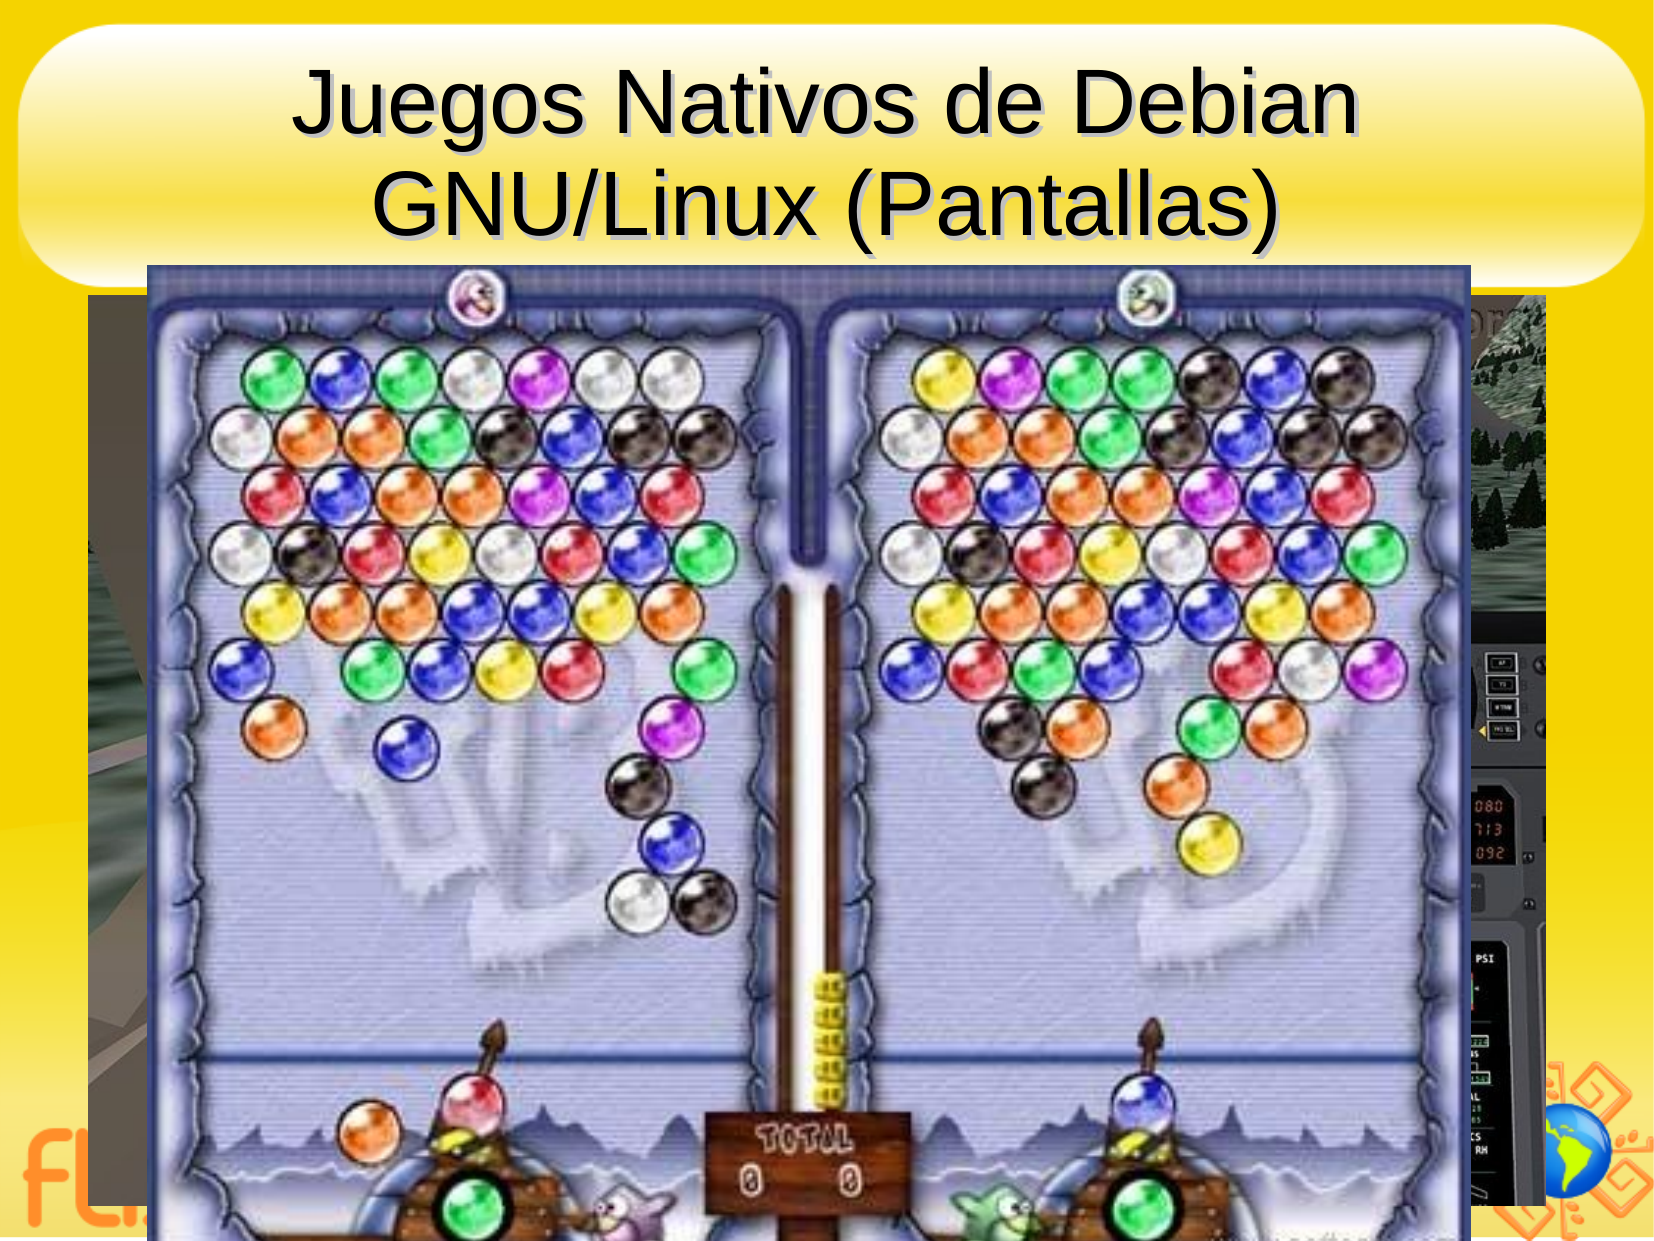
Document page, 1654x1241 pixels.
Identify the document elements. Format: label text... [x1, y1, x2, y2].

title Juegos Nativos de Debian GNU/Linux (Pantallas) [82, 49, 1571, 257]
picture [0, 0, 1654, 1241]
